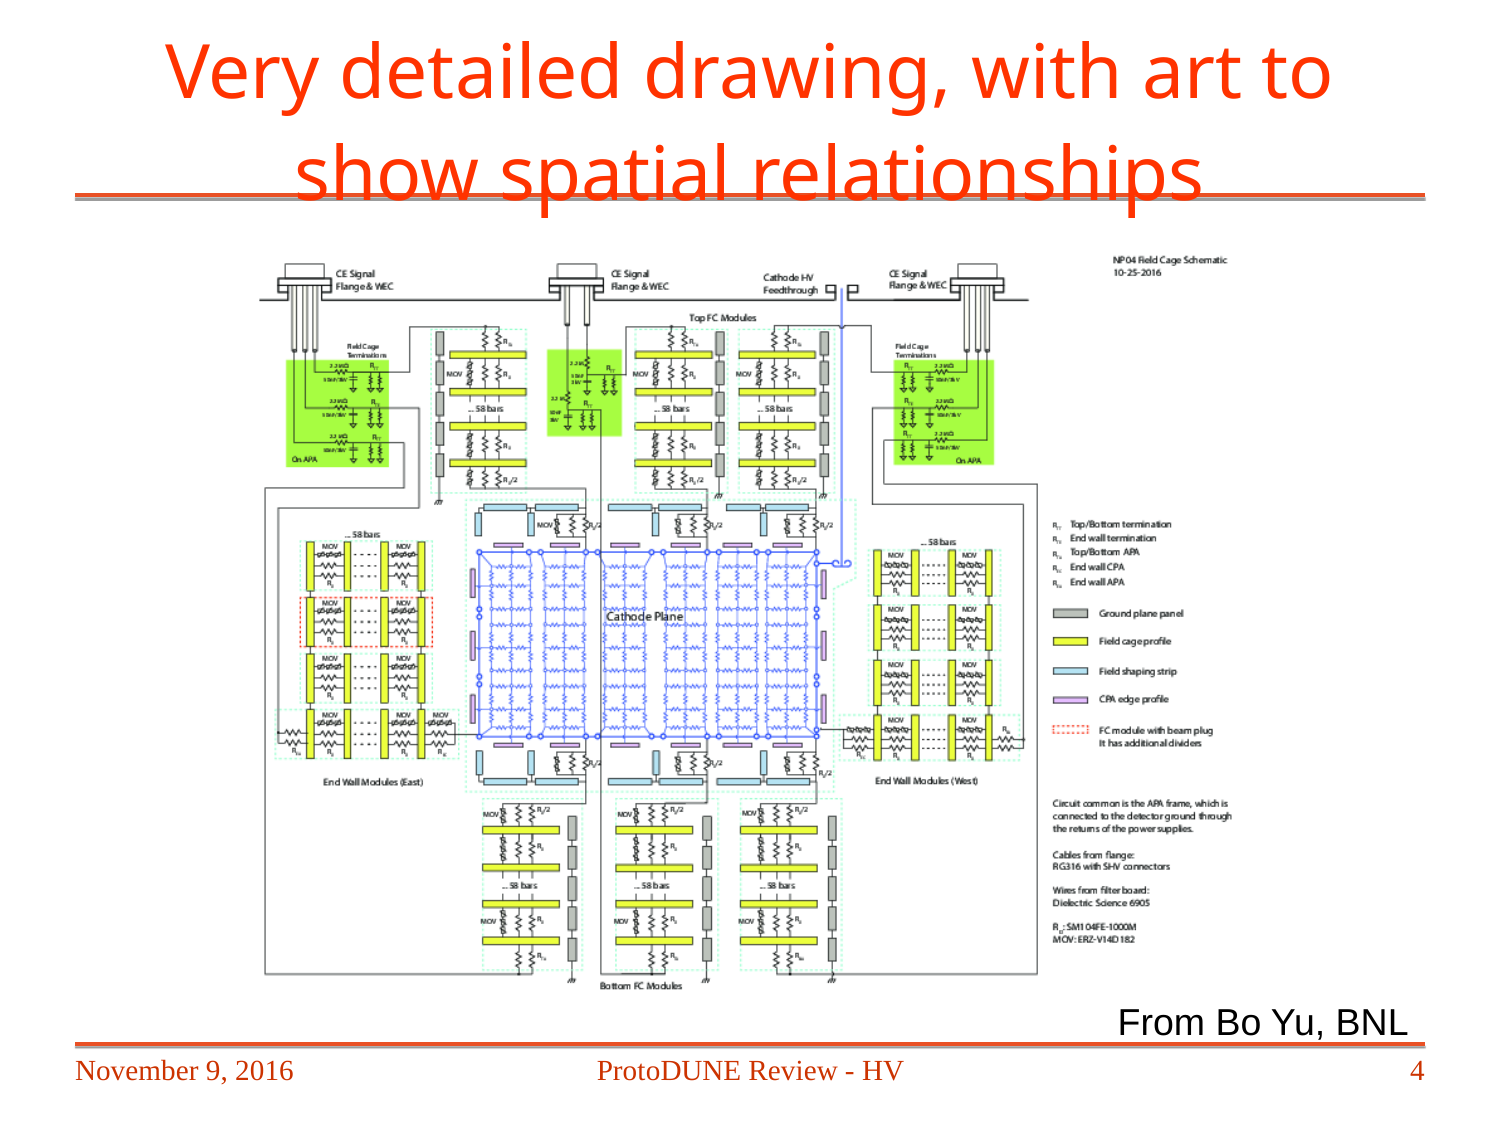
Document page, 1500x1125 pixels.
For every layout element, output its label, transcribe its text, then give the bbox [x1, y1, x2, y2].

picture [252, 232, 1248, 1002]
text_box From Bo Yu, BNL [1098, 989, 1428, 1056]
title Very detailed drawing, with art to show spatial relationships [75, 32, 1425, 208]
